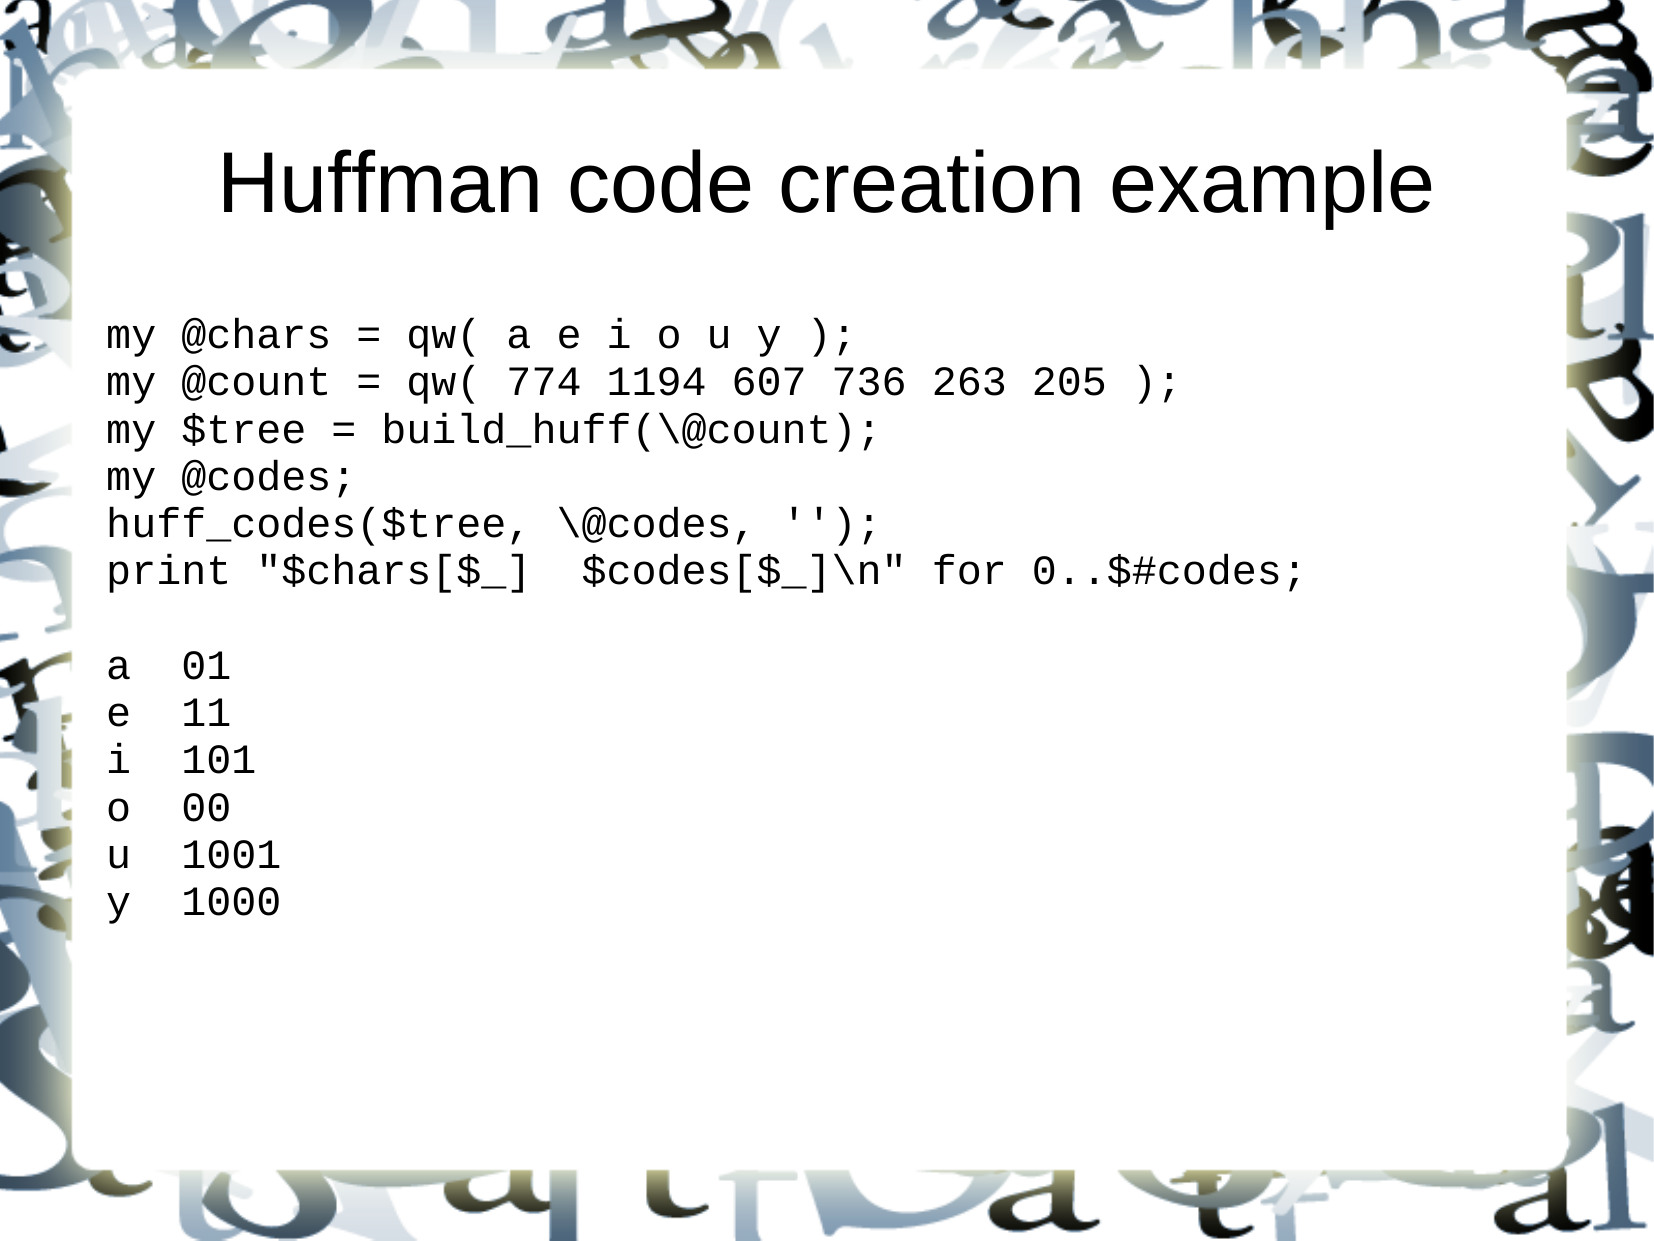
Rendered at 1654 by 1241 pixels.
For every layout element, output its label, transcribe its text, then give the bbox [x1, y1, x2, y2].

title Huffman code creation example [82, 78, 1571, 287]
list my @chars = qw( a e i o u y ); my @count = qw( 774 1194 607 736 263 205 ); my $tree = build_huff(\@count); my @codes; huff_codes($tree, \@codes, ''); print "$chars[$_] $codes[$_]\n" for 0..$#codes; a 01 e 11 i 101 o 00 u 1001 y 1000 [106, 313, 1530, 1028]
picture [0, 0, 1654, 1241]
